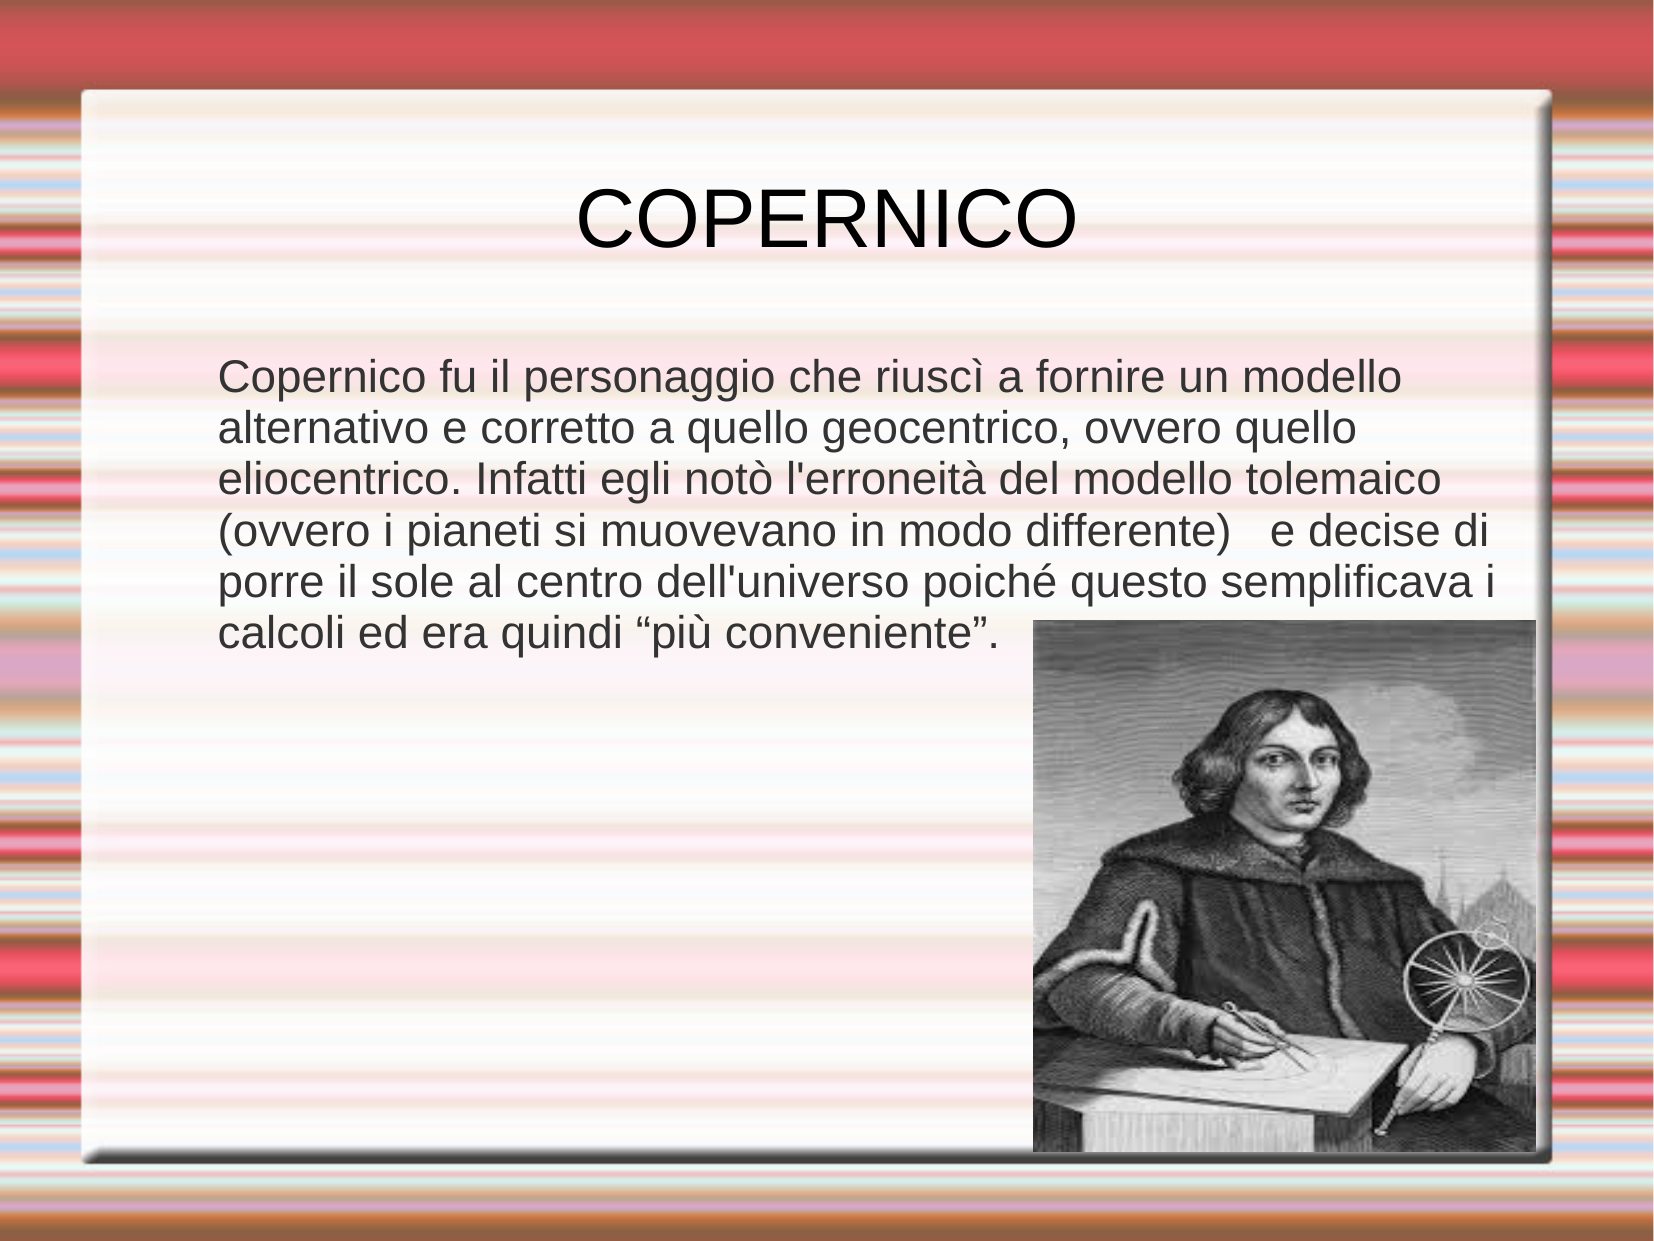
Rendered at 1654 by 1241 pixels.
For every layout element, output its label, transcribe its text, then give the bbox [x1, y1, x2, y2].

list Copernico fu il personaggio che riuscì a fornire un modello alternativo e corretto a quello geocentrico, ovvero quello eliocentrico. Infatti egli notò l'erroneità del modello tolemaico (ovvero i pianeti si muovevano in modo differente) e decise di porre il sole al centro dell'universo poiché questo semplificava i calcoli ed era quindi “più conveniente”. [134, 350, 1516, 1133]
picture [0, 0, 1654, 1241]
title COPERNICO [121, 114, 1534, 322]
